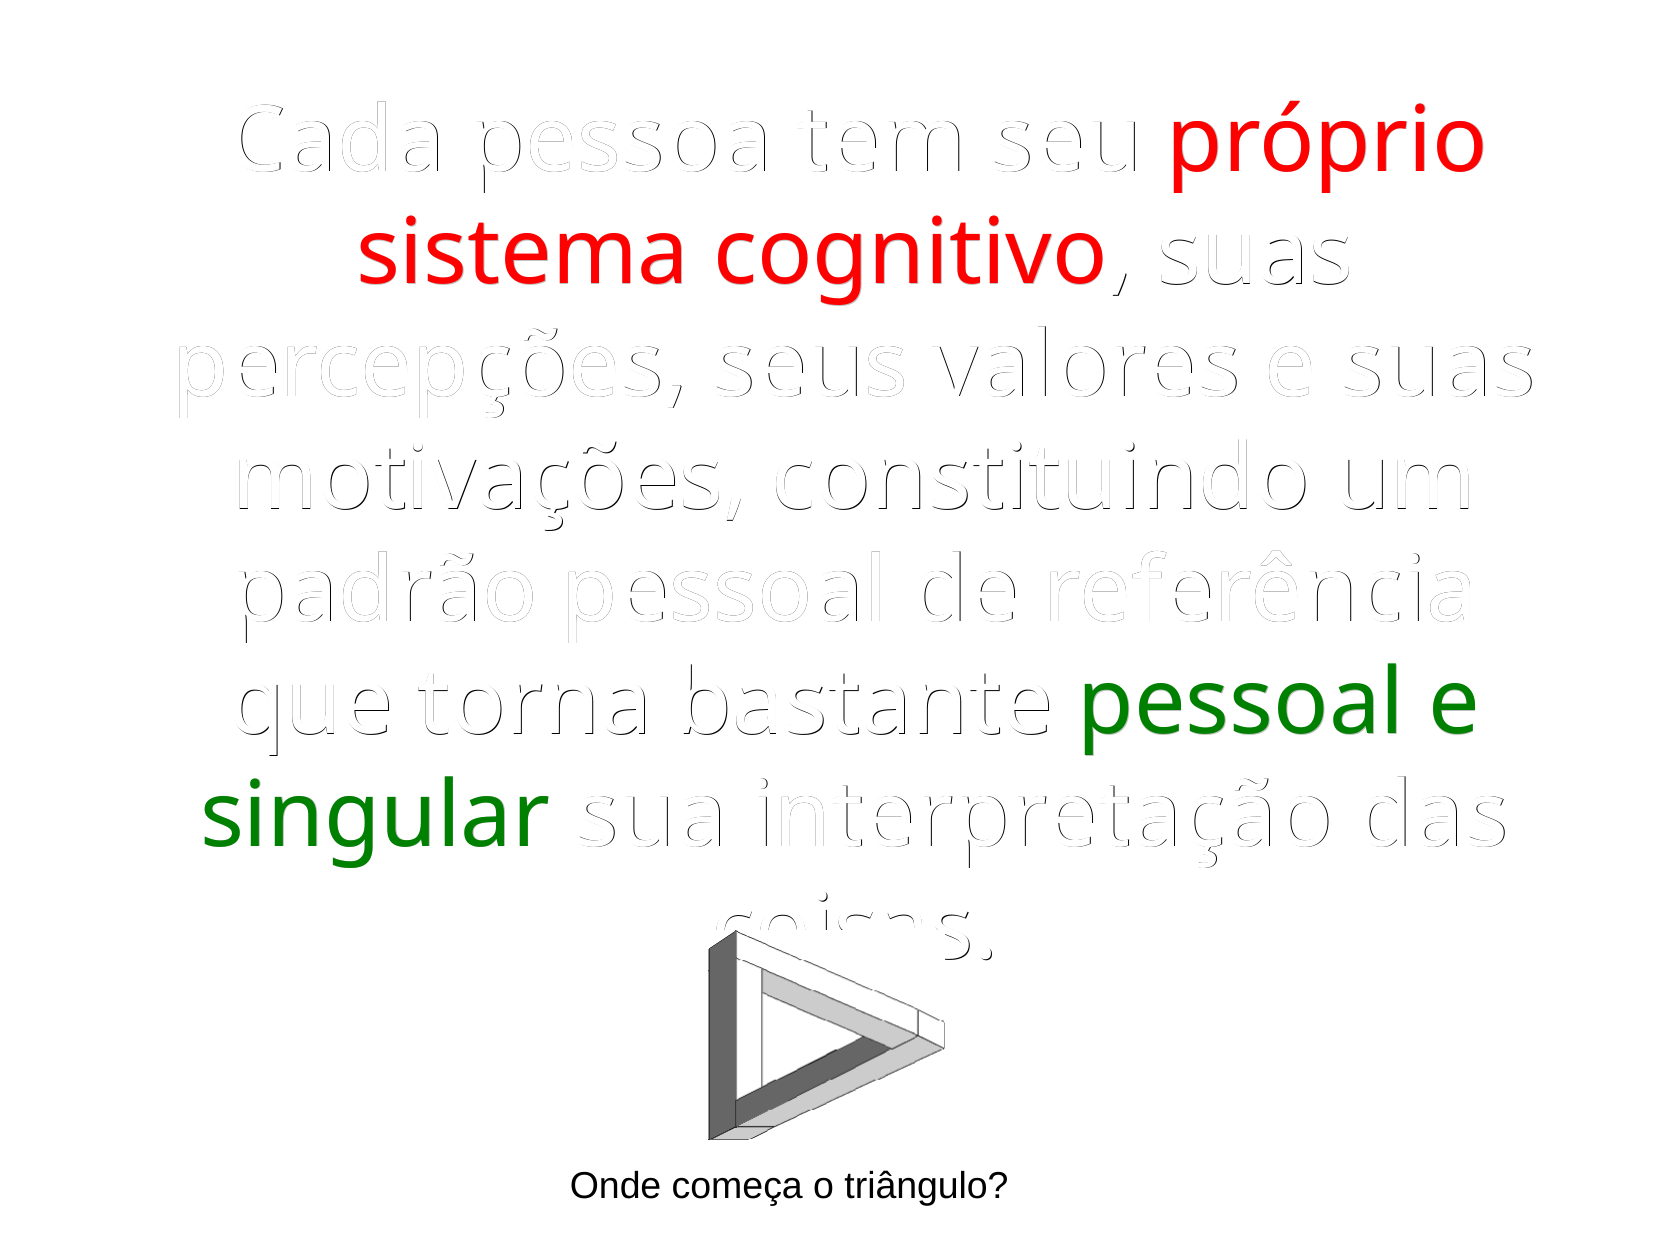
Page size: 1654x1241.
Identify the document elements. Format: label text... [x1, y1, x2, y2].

subtitle Cada pessoa tem seu próprio sistema cognitivo, suas percepções, seus valores e suas motivações, constituindo um padrão pessoal de referência que torna bastante pessoal e singular sua interpretação das coisas. [82, 49, 1571, 1109]
picture [708, 930, 945, 1140]
text_box Onde começa o triângulo? [555, 1157, 1024, 1215]
